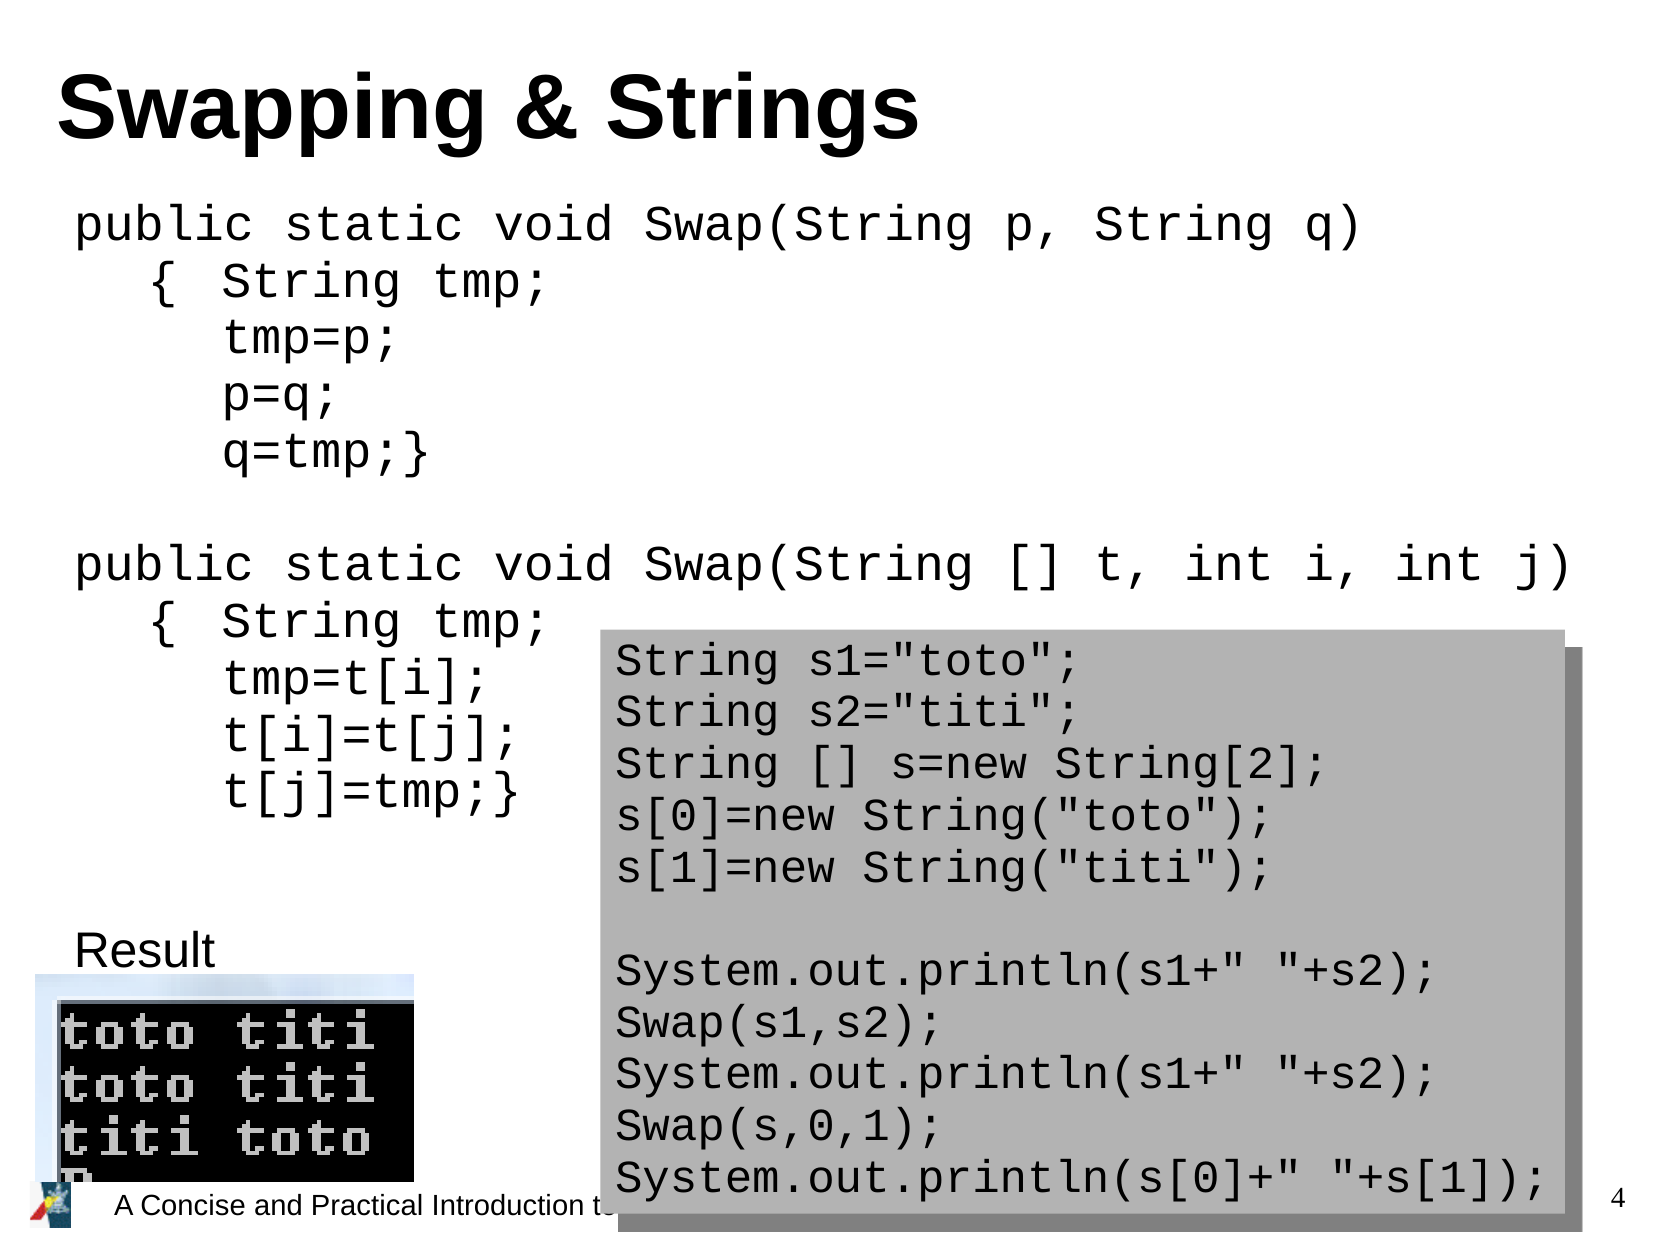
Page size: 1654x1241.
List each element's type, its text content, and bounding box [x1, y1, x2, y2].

picture [29, 974, 414, 1228]
text_box Result [59, 915, 231, 986]
text_box Swapping & Strings [41, 48, 938, 166]
text_box public static void Swap(String p, String q) { String tmp; tmp=p; p=q; q=tmp;} public static void Swap(String [] t, int i, int j) { String tmp; tmp=t[i]; t[i]=t[j]; t[j]=tmp;} [59, 191, 1589, 798]
text_box String s1="toto"; String s2="titi"; String [] s=new String[2]; s[0]=new String("toto"); s[1]=new String("titi"); System.out.println(s1+" "+s2); Swap(s1,s2); System.out.println(s1+" "+s2); Swap(s,0,1); System.out.println(s[0]+" "+s[1]); [600, 629, 1565, 1182]
